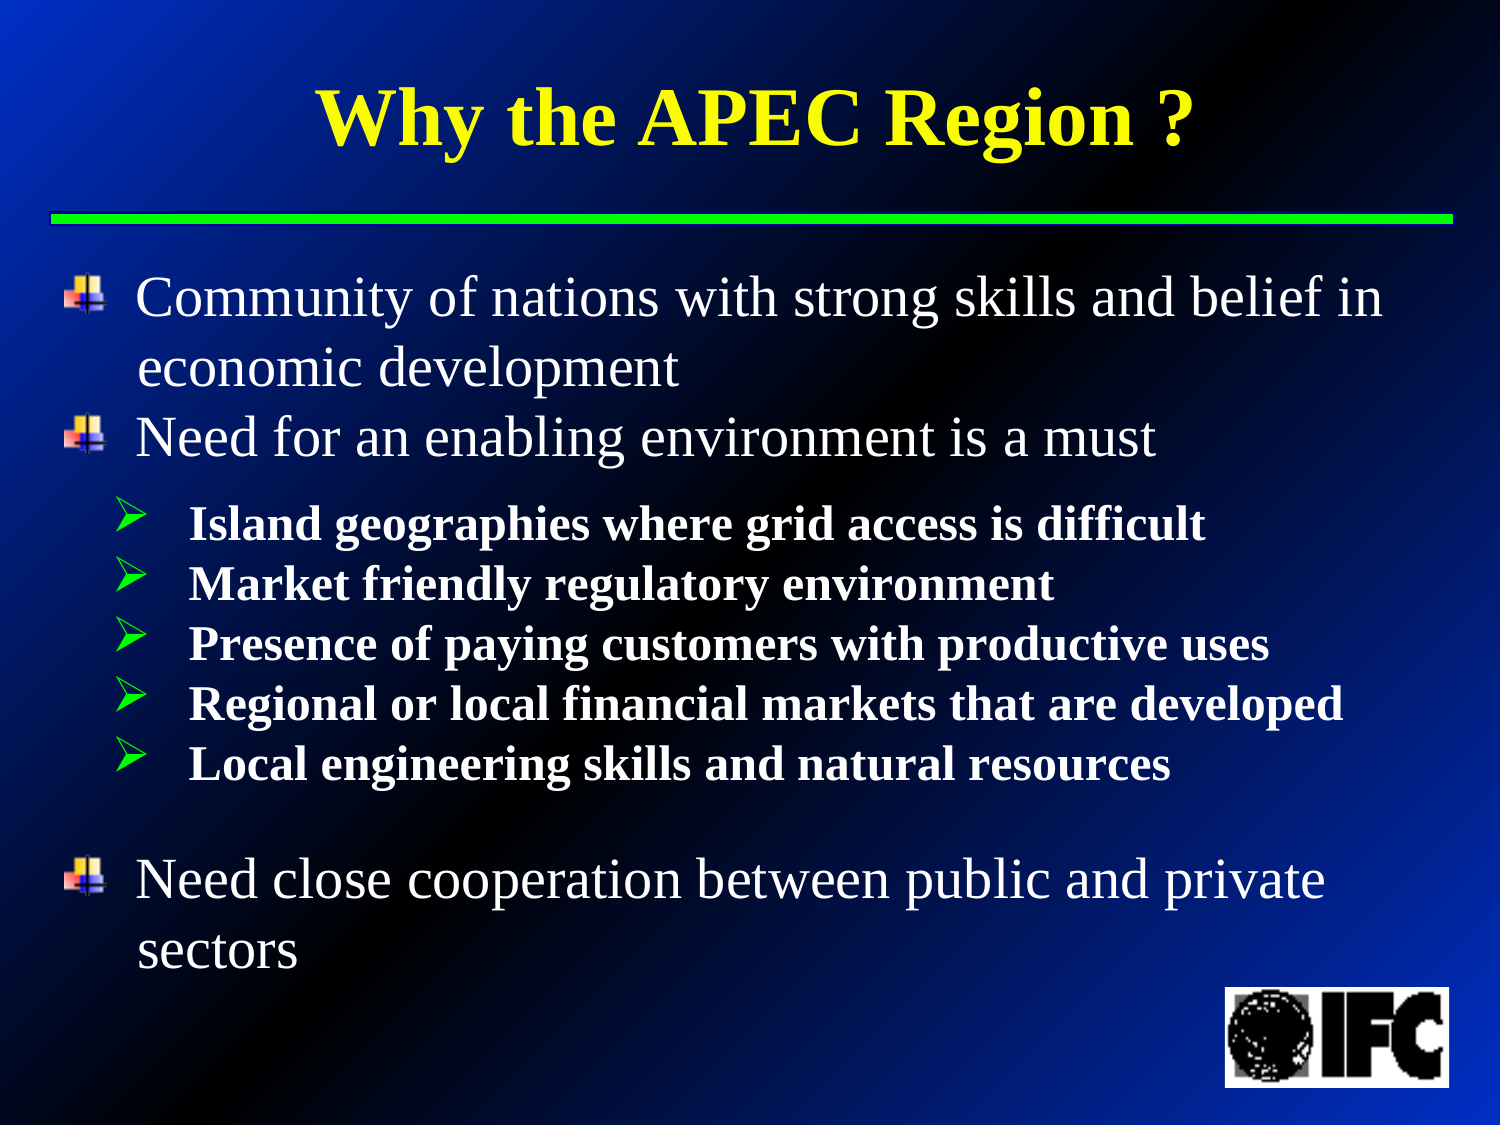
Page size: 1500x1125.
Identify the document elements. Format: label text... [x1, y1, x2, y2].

picture [64, 271, 107, 314]
text_box Community of nations with strong skills and belief in economic development Need for an enabling environment is a must [50, 249, 1451, 476]
text_box Why the APEC Region ? [62, 50, 1450, 175]
text_box [49, 212, 1455, 225]
picture [64, 853, 107, 896]
picture [64, 411, 107, 454]
text_box Island geographies where grid access is difficult Market friendly regulatory environment Presence of paying customers with productive uses Regional or local financial markets that are developed Local engineering skills and natural resources [96, 482, 1404, 799]
text_box Need close cooperation between public and private sectors [50, 832, 1451, 988]
